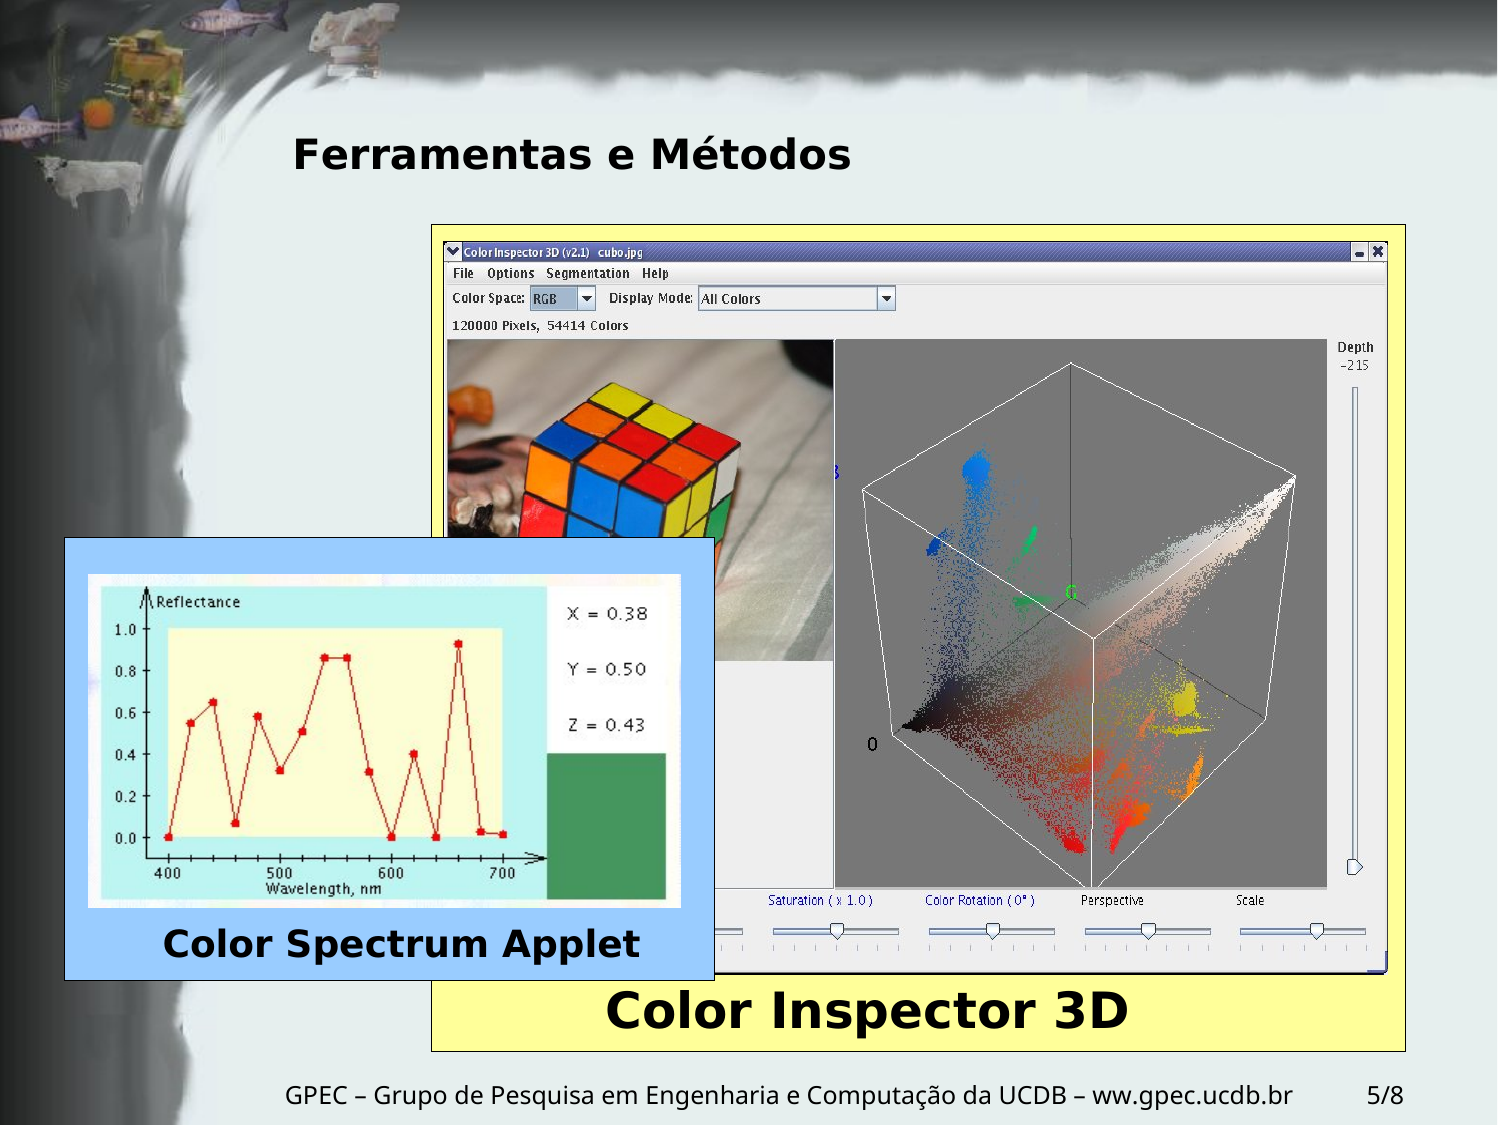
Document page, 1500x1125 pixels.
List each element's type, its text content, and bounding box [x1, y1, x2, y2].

text_box Color Inspector 3D [590, 974, 1133, 1048]
title Ferramentas e Métodos [277, 89, 1461, 220]
text_box [64, 224, 1406, 1052]
picture [0, 0, 1498, 1125]
text_box Color Spectrum Applet [147, 915, 646, 974]
